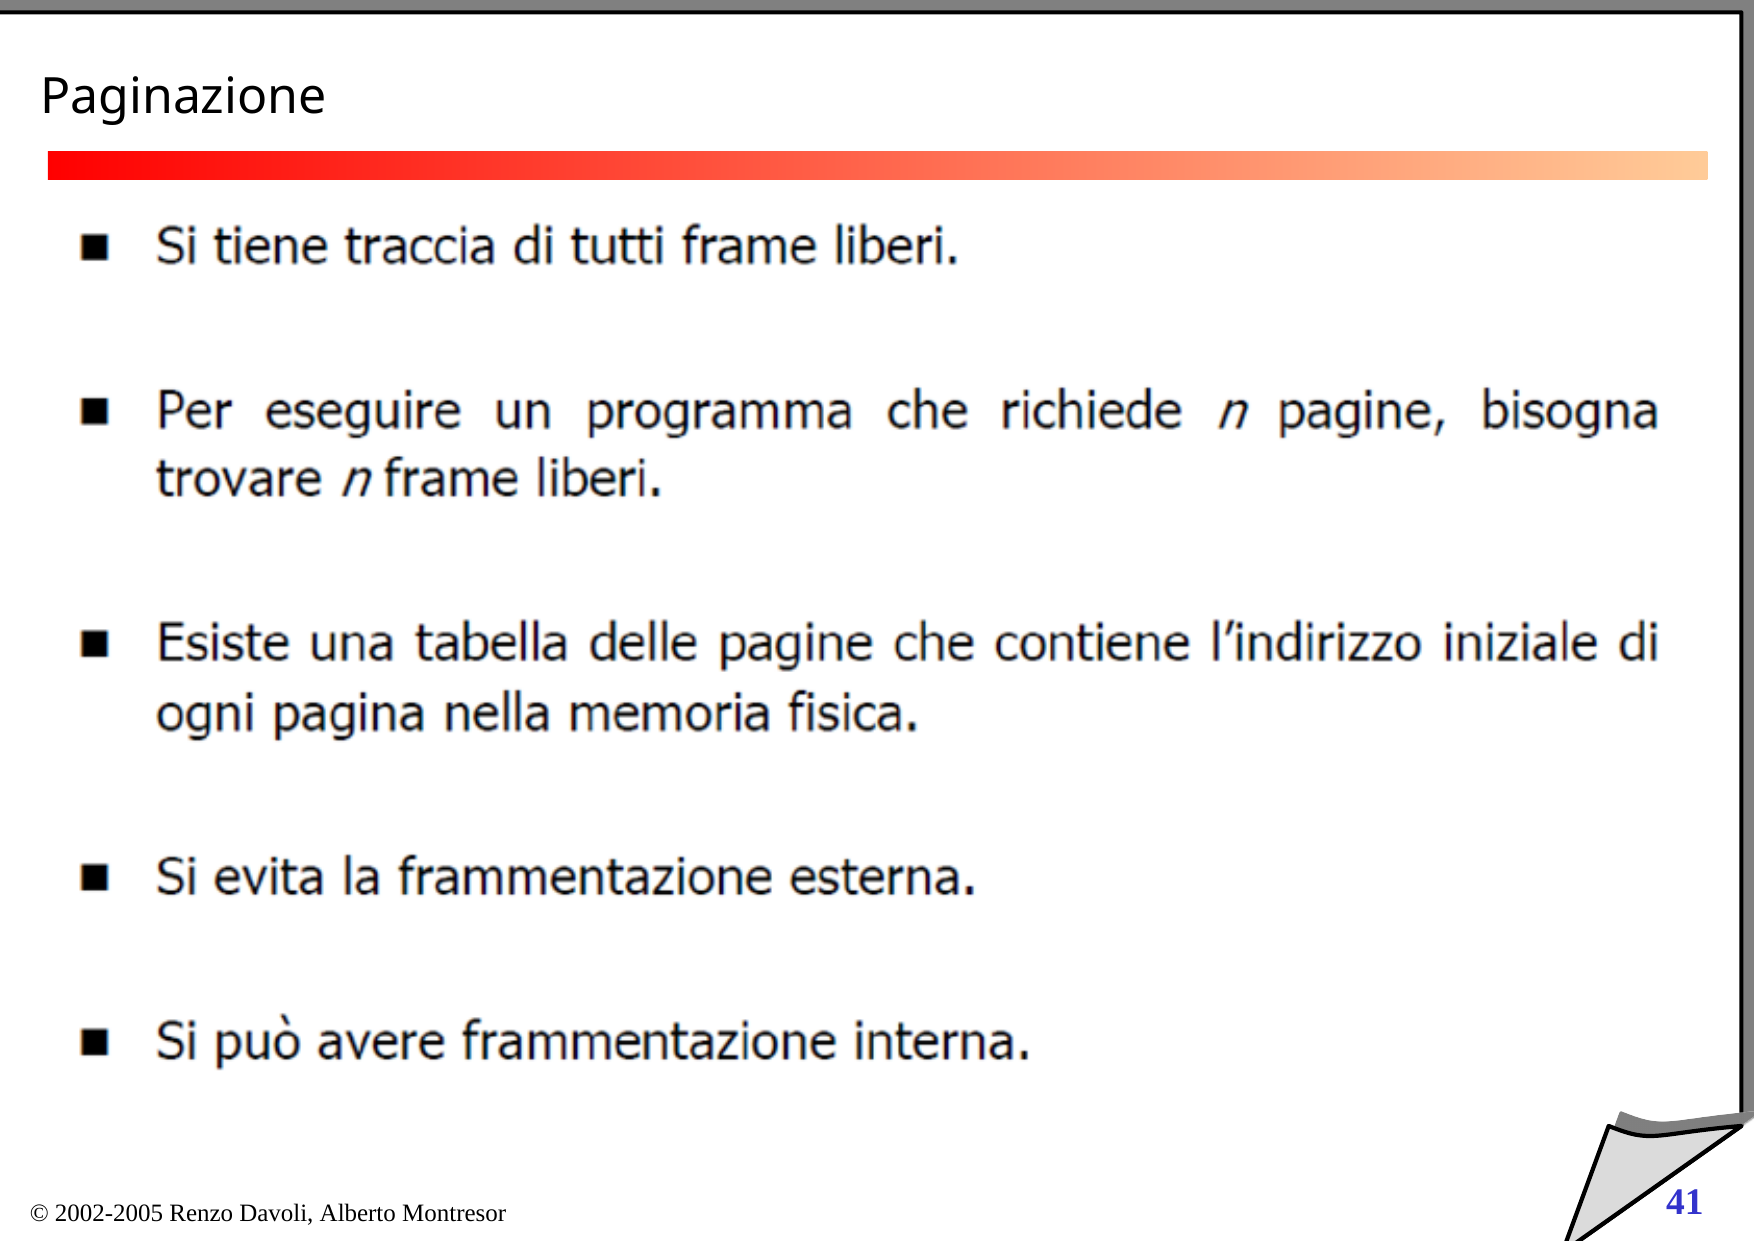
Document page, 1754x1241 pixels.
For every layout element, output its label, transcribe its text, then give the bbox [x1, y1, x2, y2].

text_box MMU [750, 152, 754, 179]
title Paginazione [40, 49, 1714, 144]
picture [53, 186, 1720, 1087]
